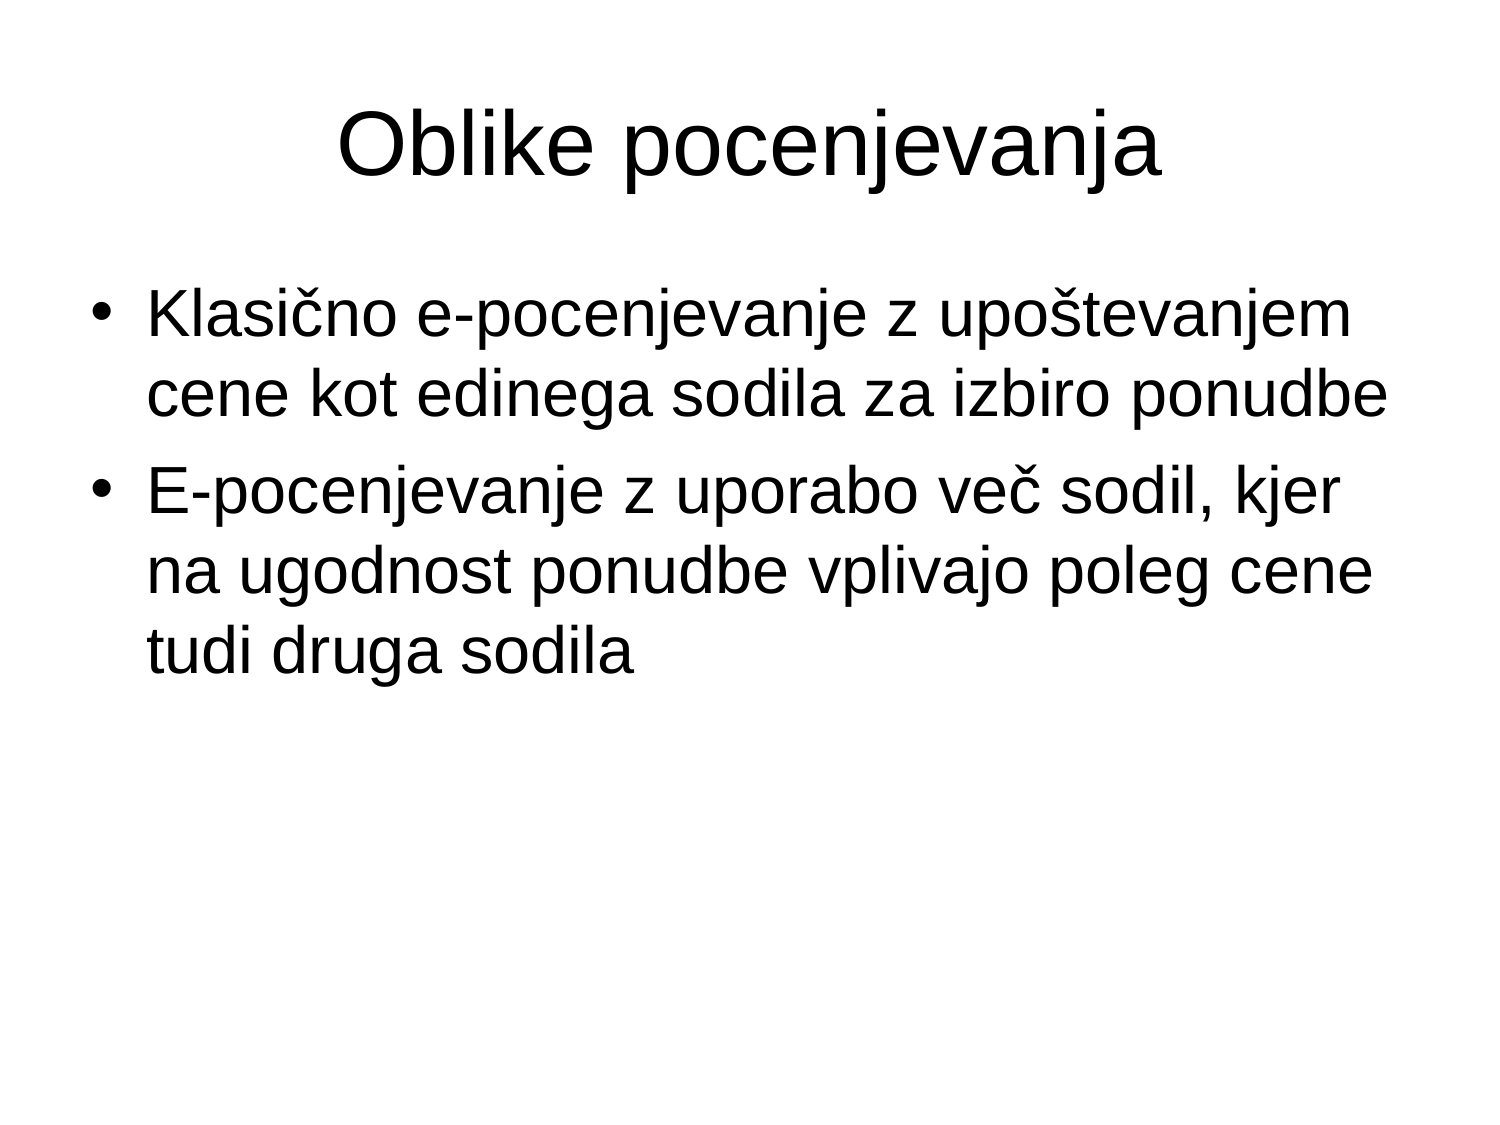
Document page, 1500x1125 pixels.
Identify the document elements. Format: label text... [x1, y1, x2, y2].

title Oblike pocenjevanja [75, 45, 1426, 233]
list Klasično e-pocenjevanje z upoštevanjem cene kot edinega sodila za izbiro ponudbe E-pocenjevanje z uporabo več sodil, kjer na ugodnost ponudbe vplivajo poleg cene tudi druga sodila [75, 262, 1426, 1006]
